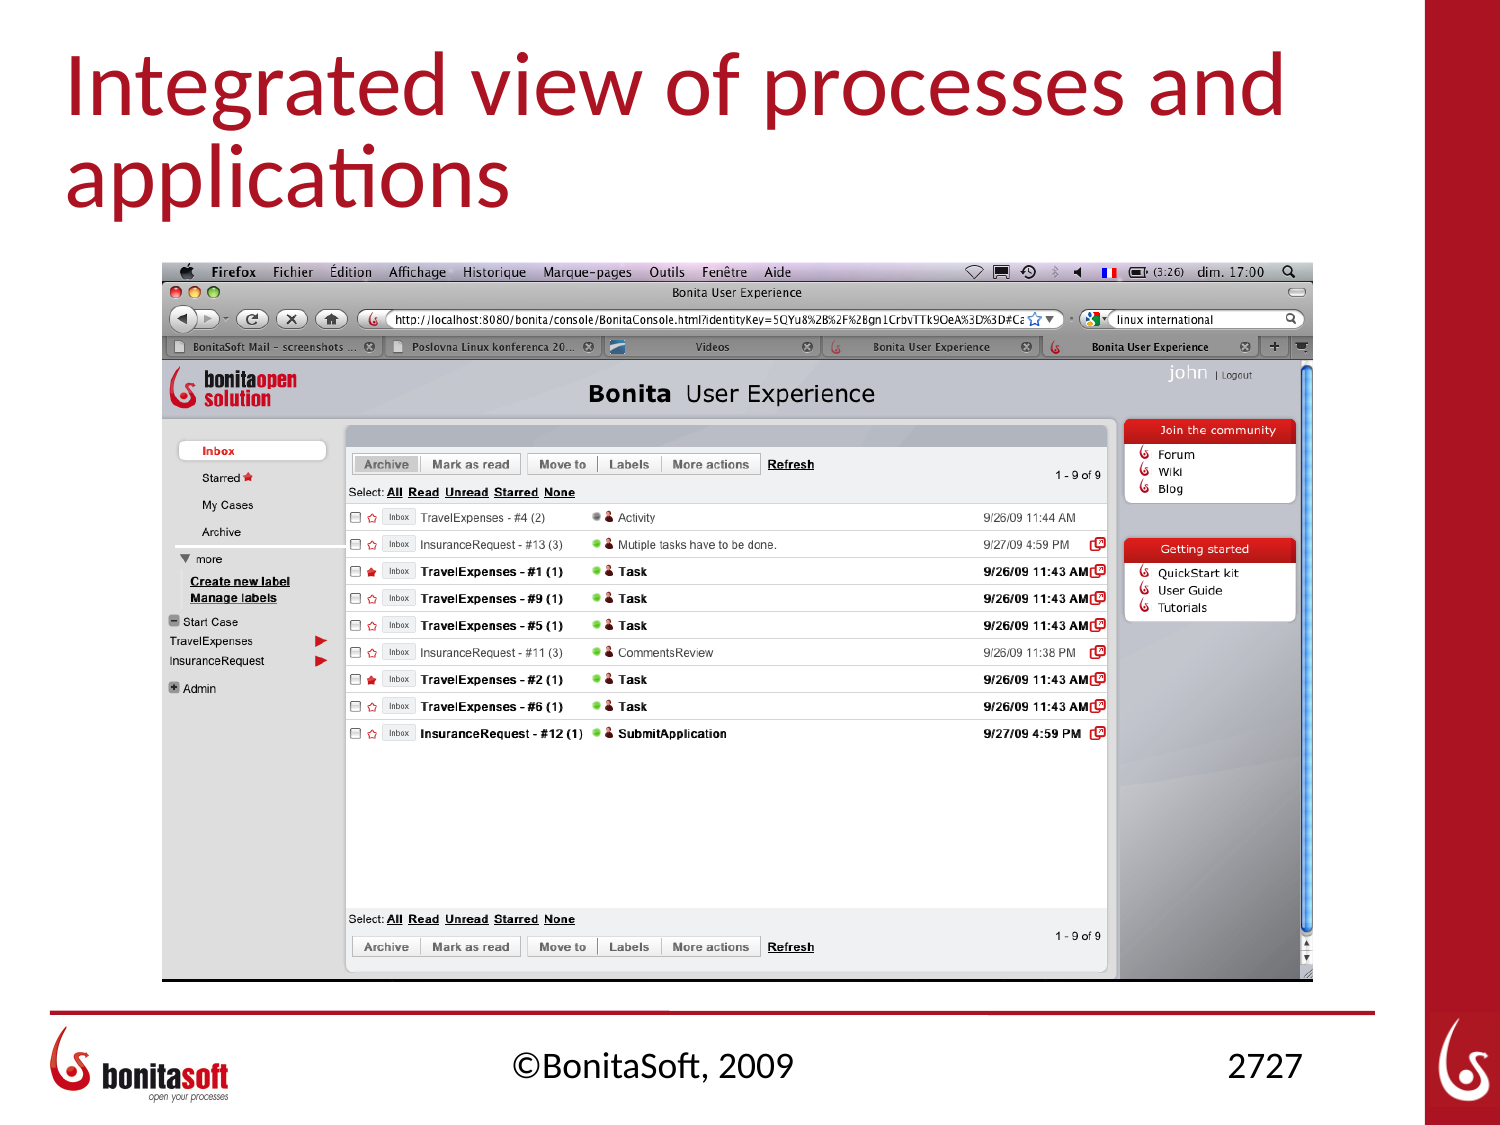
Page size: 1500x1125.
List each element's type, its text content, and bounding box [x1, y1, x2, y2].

picture [1430, 1012, 1500, 1107]
slide_number <numéro><numéro> [1212, 1042, 1375, 1103]
footer ©BonitaSoft, 2009 [487, 1042, 1175, 1103]
title Integrated view of processes and applications [50, 45, 1375, 233]
picture [162, 262, 1313, 982]
picture [50, 1026, 228, 1103]
